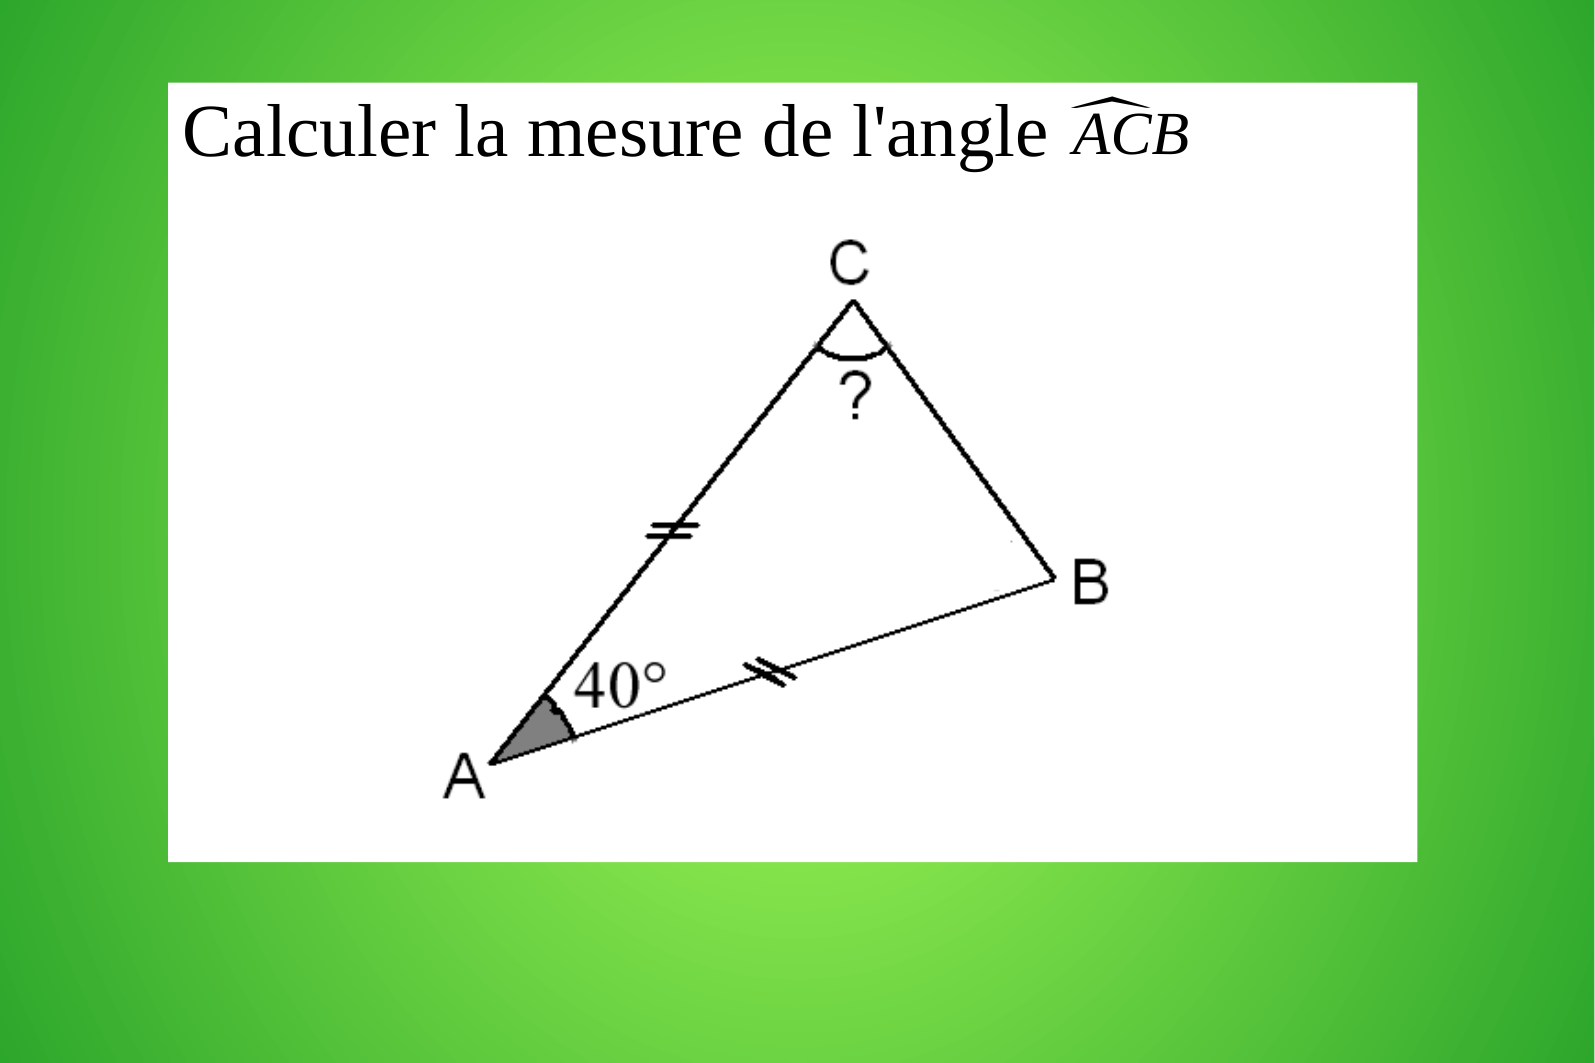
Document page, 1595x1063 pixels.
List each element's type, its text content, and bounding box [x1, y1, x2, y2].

text_box Calculer la mesure de l'angle [168, 82, 1418, 863]
picture [0, 0, 1595, 1063]
chart [1060, 90, 1196, 169]
